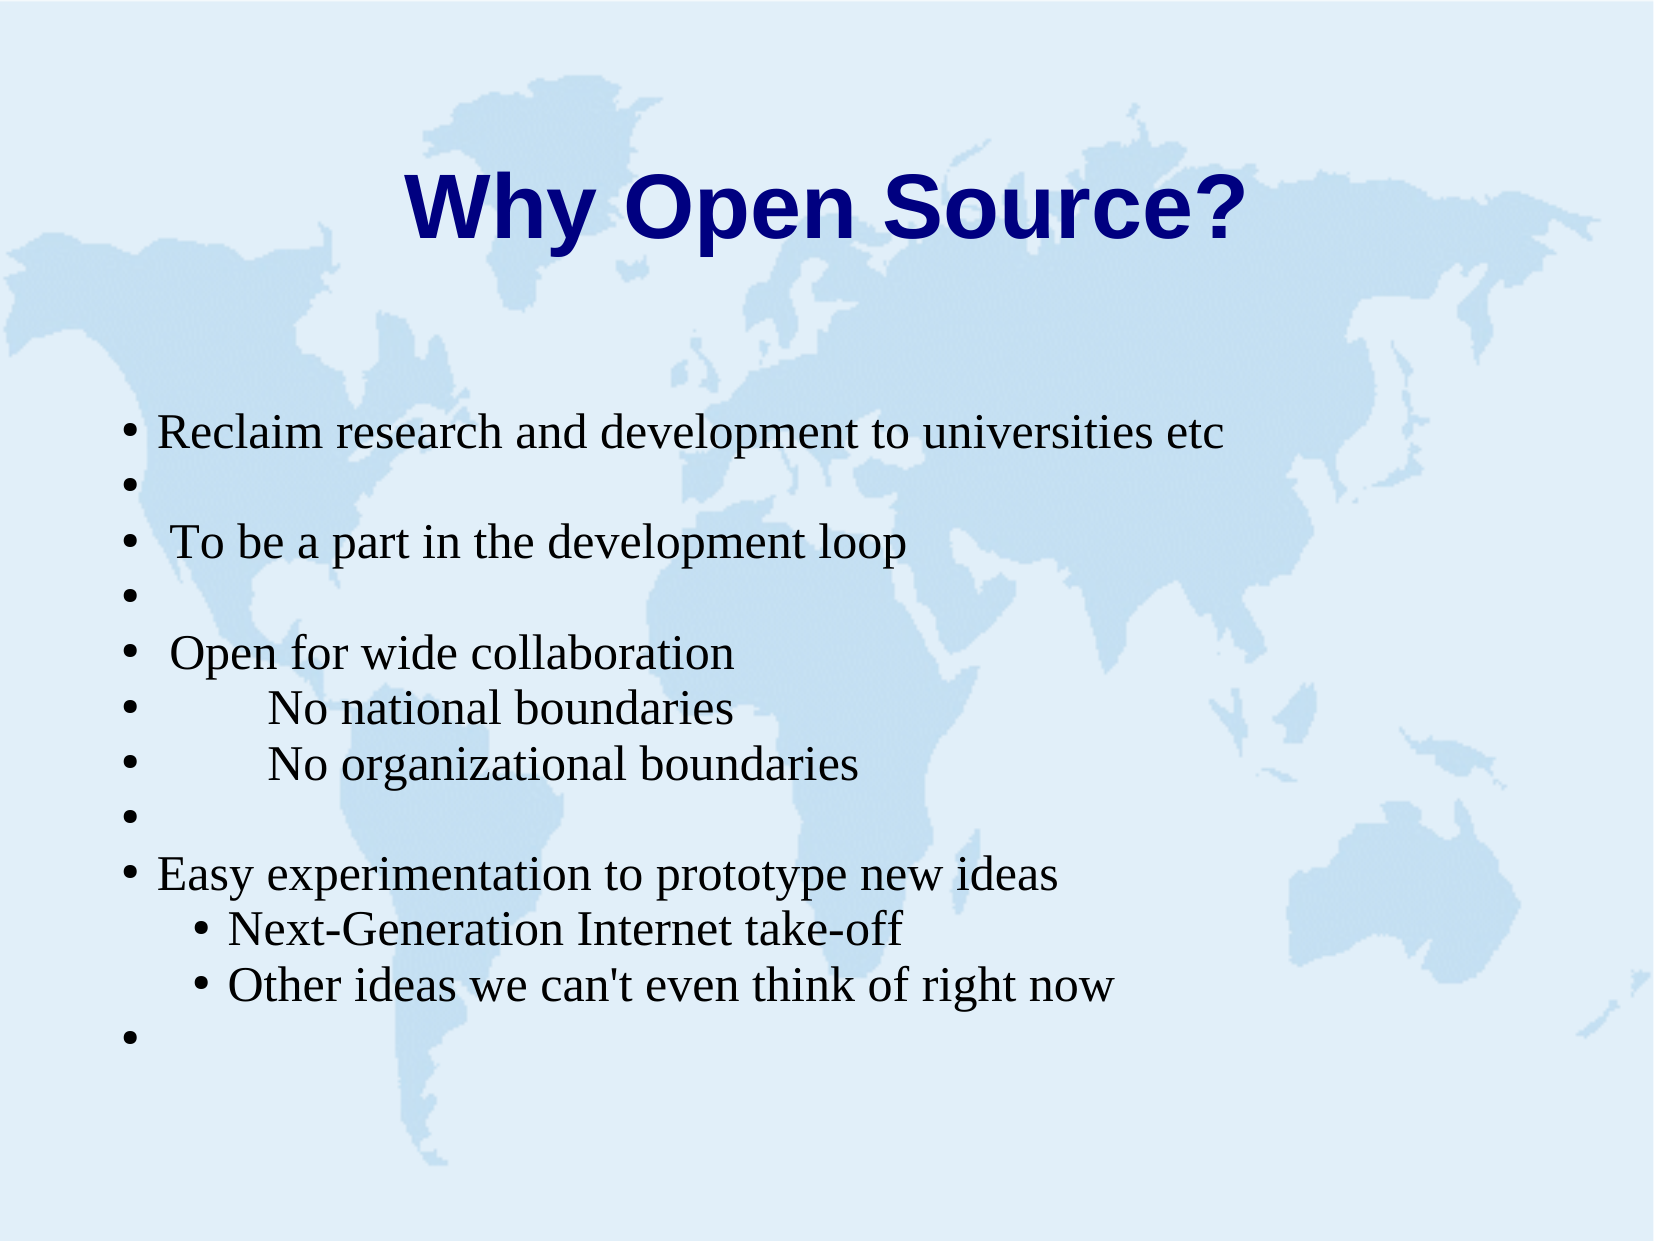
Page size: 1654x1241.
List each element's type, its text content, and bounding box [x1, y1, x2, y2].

subtitle Reclaim research and development to universities etc To be a part in the development loop Open for wide collaboration No national boundaries No organizational boundaries Easy experimentation to prototype new ideas Next-Generation Internet take-off Other ideas we can't even think of right now [121, 344, 1534, 1127]
picture [0, 0, 1654, 1241]
title Why Open Source? [121, 102, 1534, 311]
